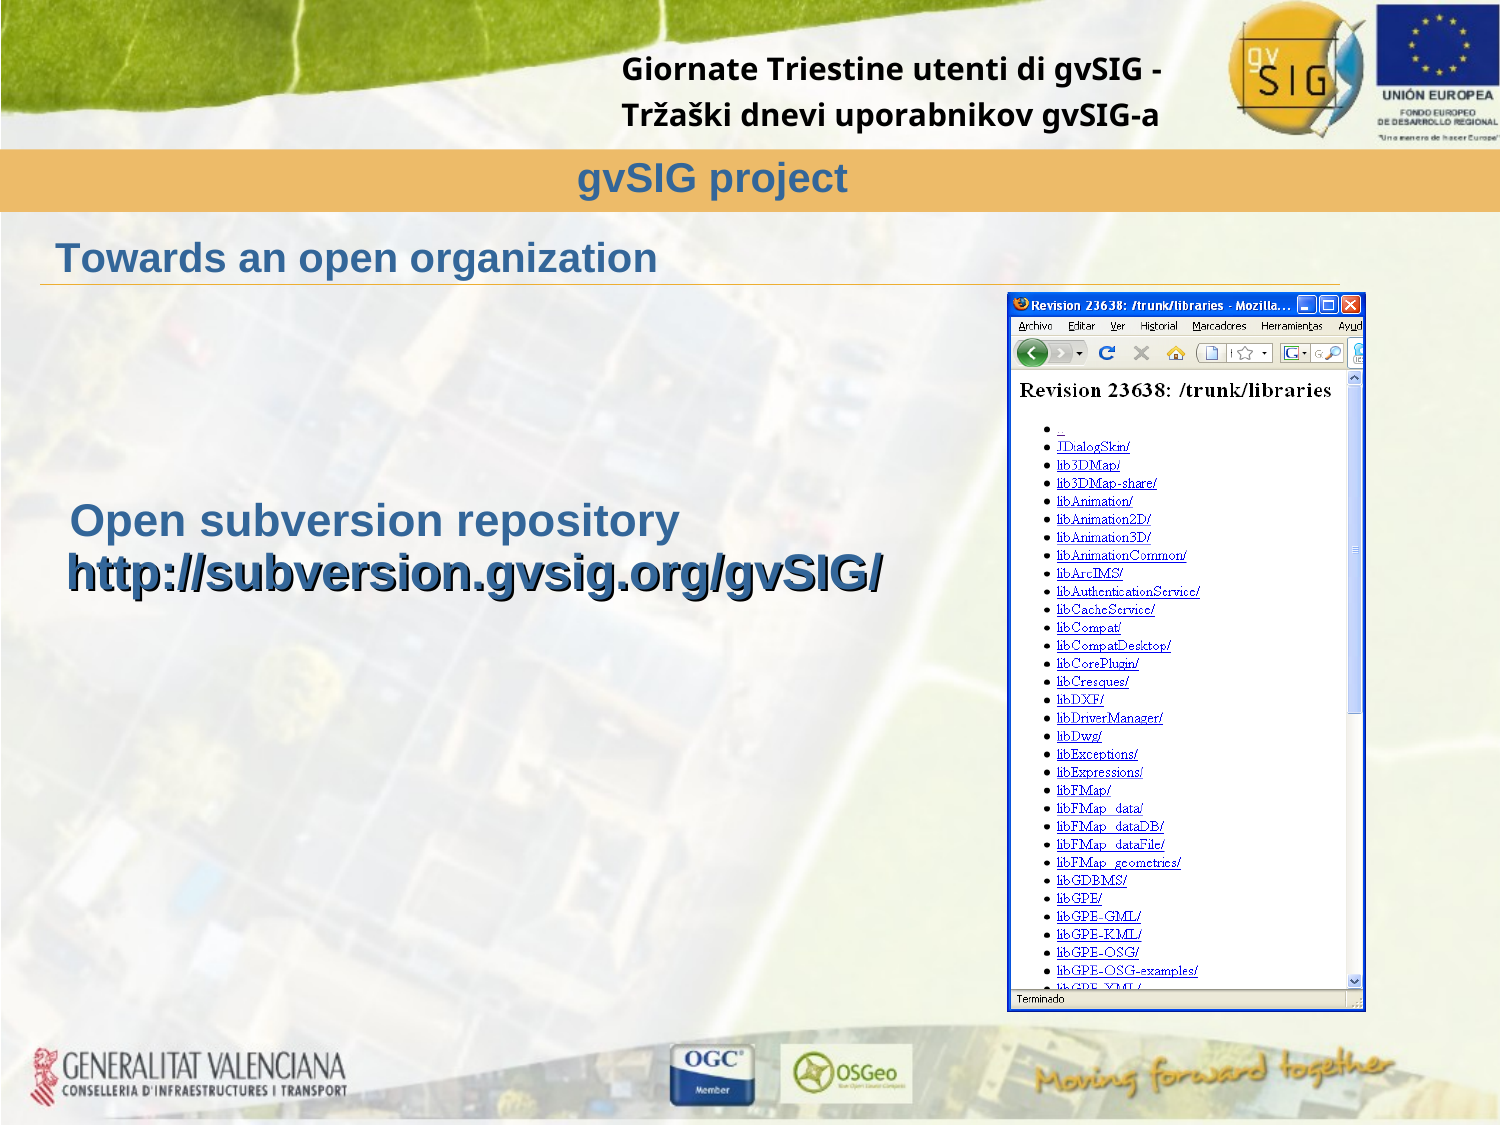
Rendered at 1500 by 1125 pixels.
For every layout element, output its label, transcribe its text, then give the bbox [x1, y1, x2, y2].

text_box Open subversion repository http://subversion.gvsig.org/gvSIG/ [42, 438, 921, 671]
text_box gvSIG project [0, 149, 1426, 219]
picture [1, 212, 1500, 1125]
text_box Towards an open organization [40, 219, 691, 290]
picture [1, 0, 1500, 149]
